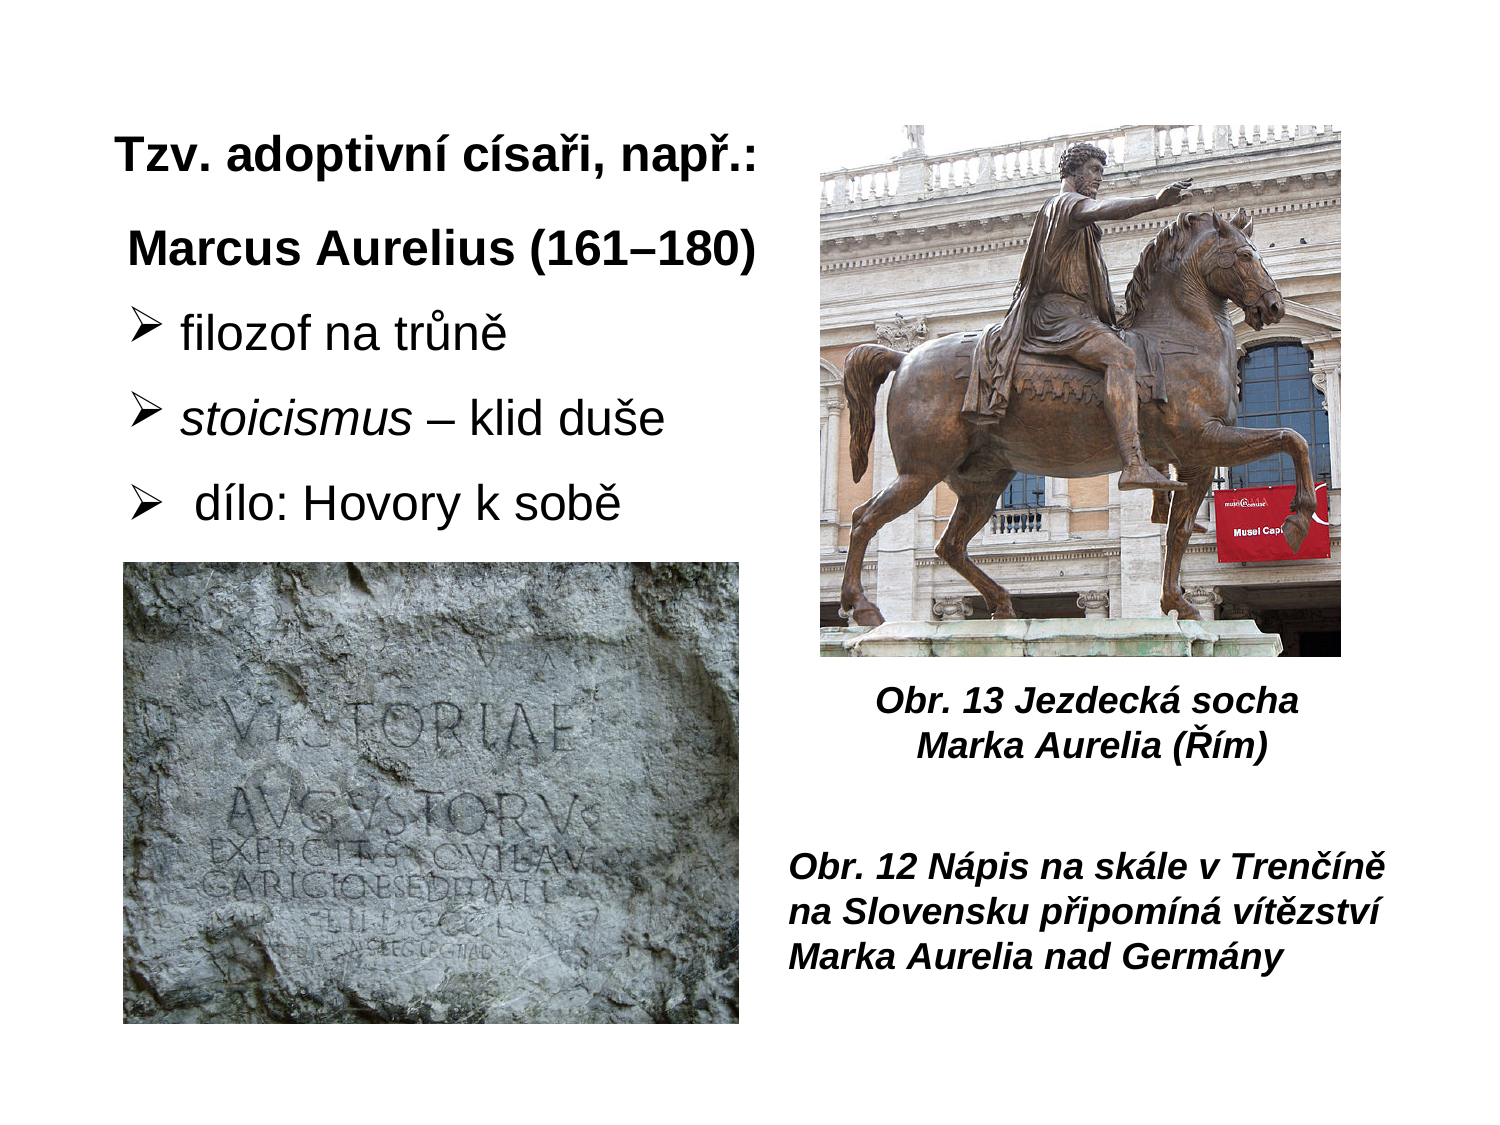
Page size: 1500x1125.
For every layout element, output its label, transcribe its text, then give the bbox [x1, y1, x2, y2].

picture [820, 125, 1341, 657]
text_box Marcus Aurelius (161–180) filozof na trůně stoicismus – klid duše  dílo: Hovory k sobě [112, 208, 820, 539]
text_box Obr. 12 Nápis na skále v Trenčíně na Slovensku připomíná vítězství Marka Aurelia nad Germány [773, 834, 1436, 985]
text_box Tzv. adoptivní císaři, např.: [100, 113, 821, 189]
text_box Obr. 13 Jezdecká socha Marka Aurelia (Řím) [856, 668, 1329, 775]
picture [123, 562, 739, 1024]
